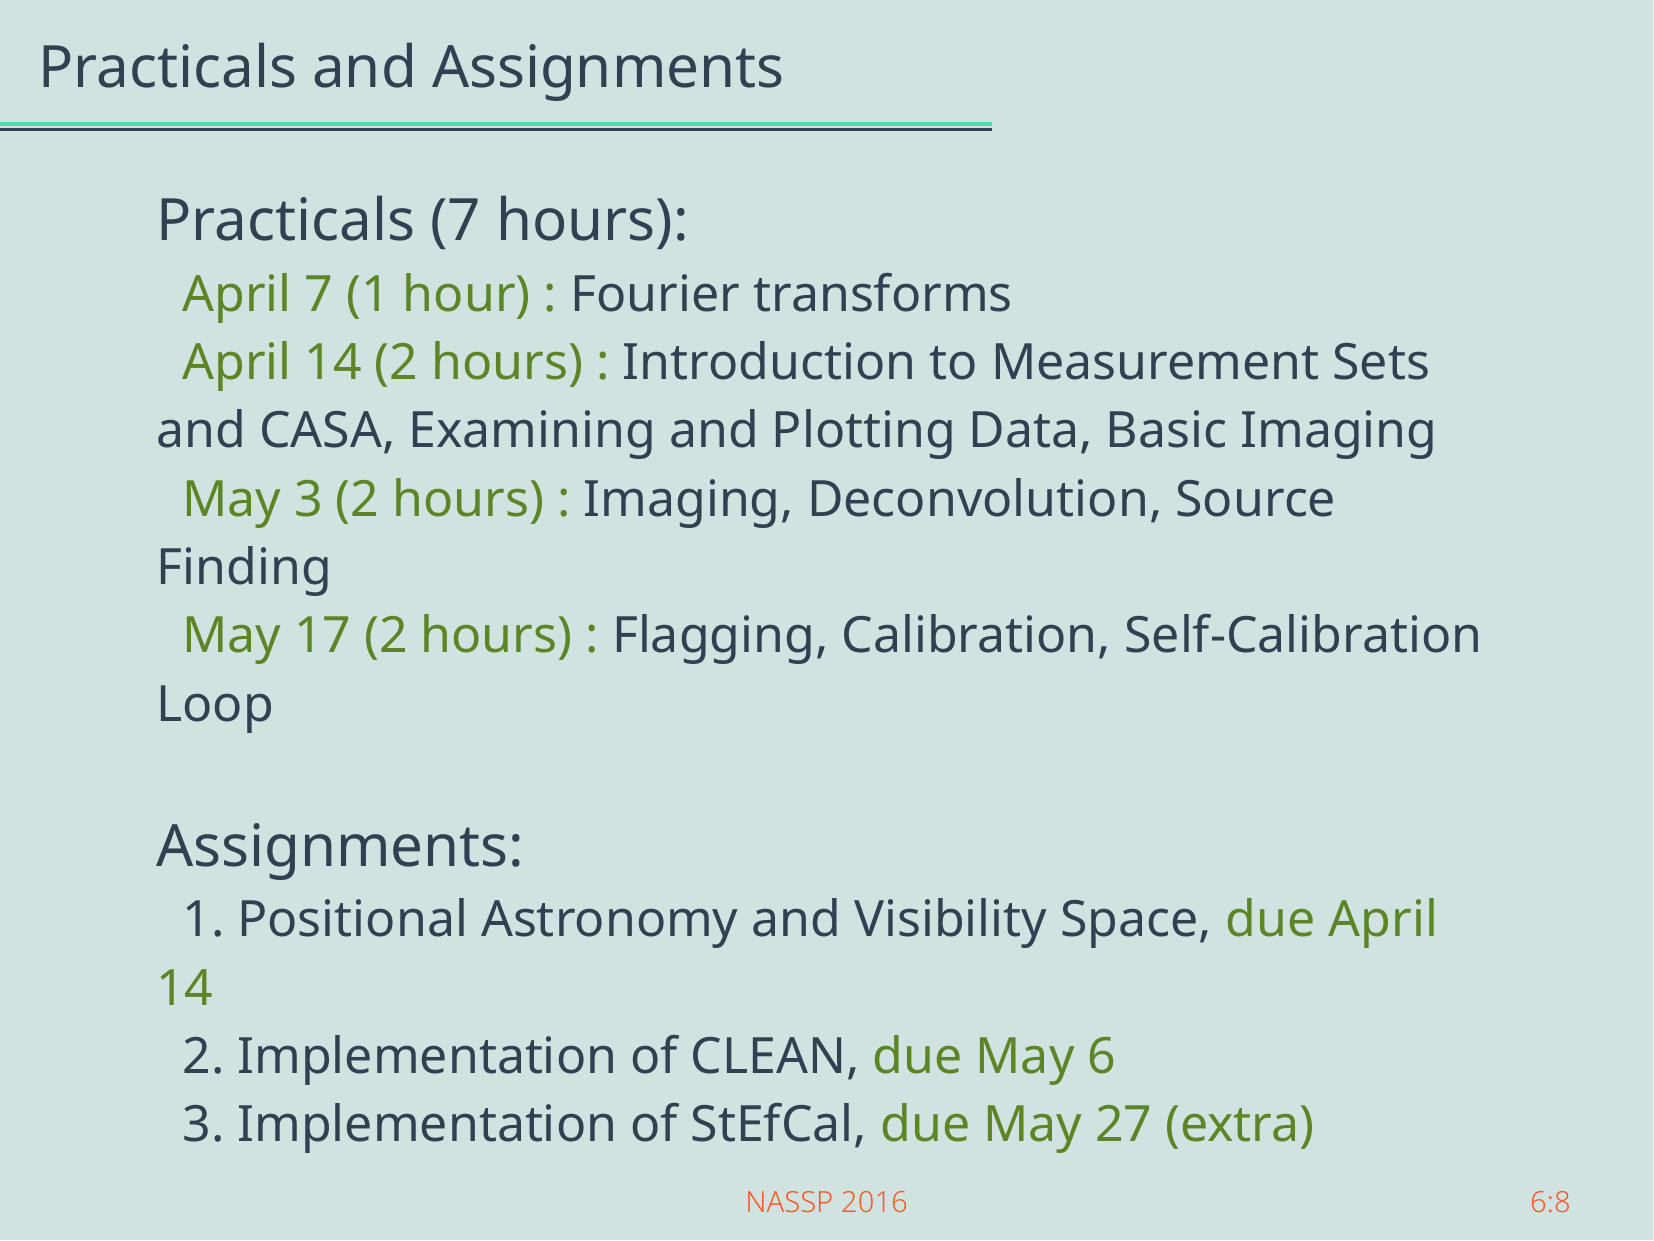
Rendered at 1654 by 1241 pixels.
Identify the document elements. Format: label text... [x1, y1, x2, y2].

text_box Practicals (7 hours): April 7 (1 hour) : Fourier transforms April 14 (2 hours) : Introduction to Measurement Sets and CASA, Examining and Plotting Data, Basic Imaging May 3 (2 hours) : Imaging, Deconvolution, Source Finding May 17 (2 hours) : Flagging, Calibration, Self-Calibration Loop Assignments: 1. Positional Astronomy and Visibility Space, due April 14 2. Implementation of CLEAN, due May 6 3. Implementation of StEfCal, due May 27 (extra) [141, 171, 1512, 869]
text_box Practicals and Assignments [23, 17, 1063, 103]
